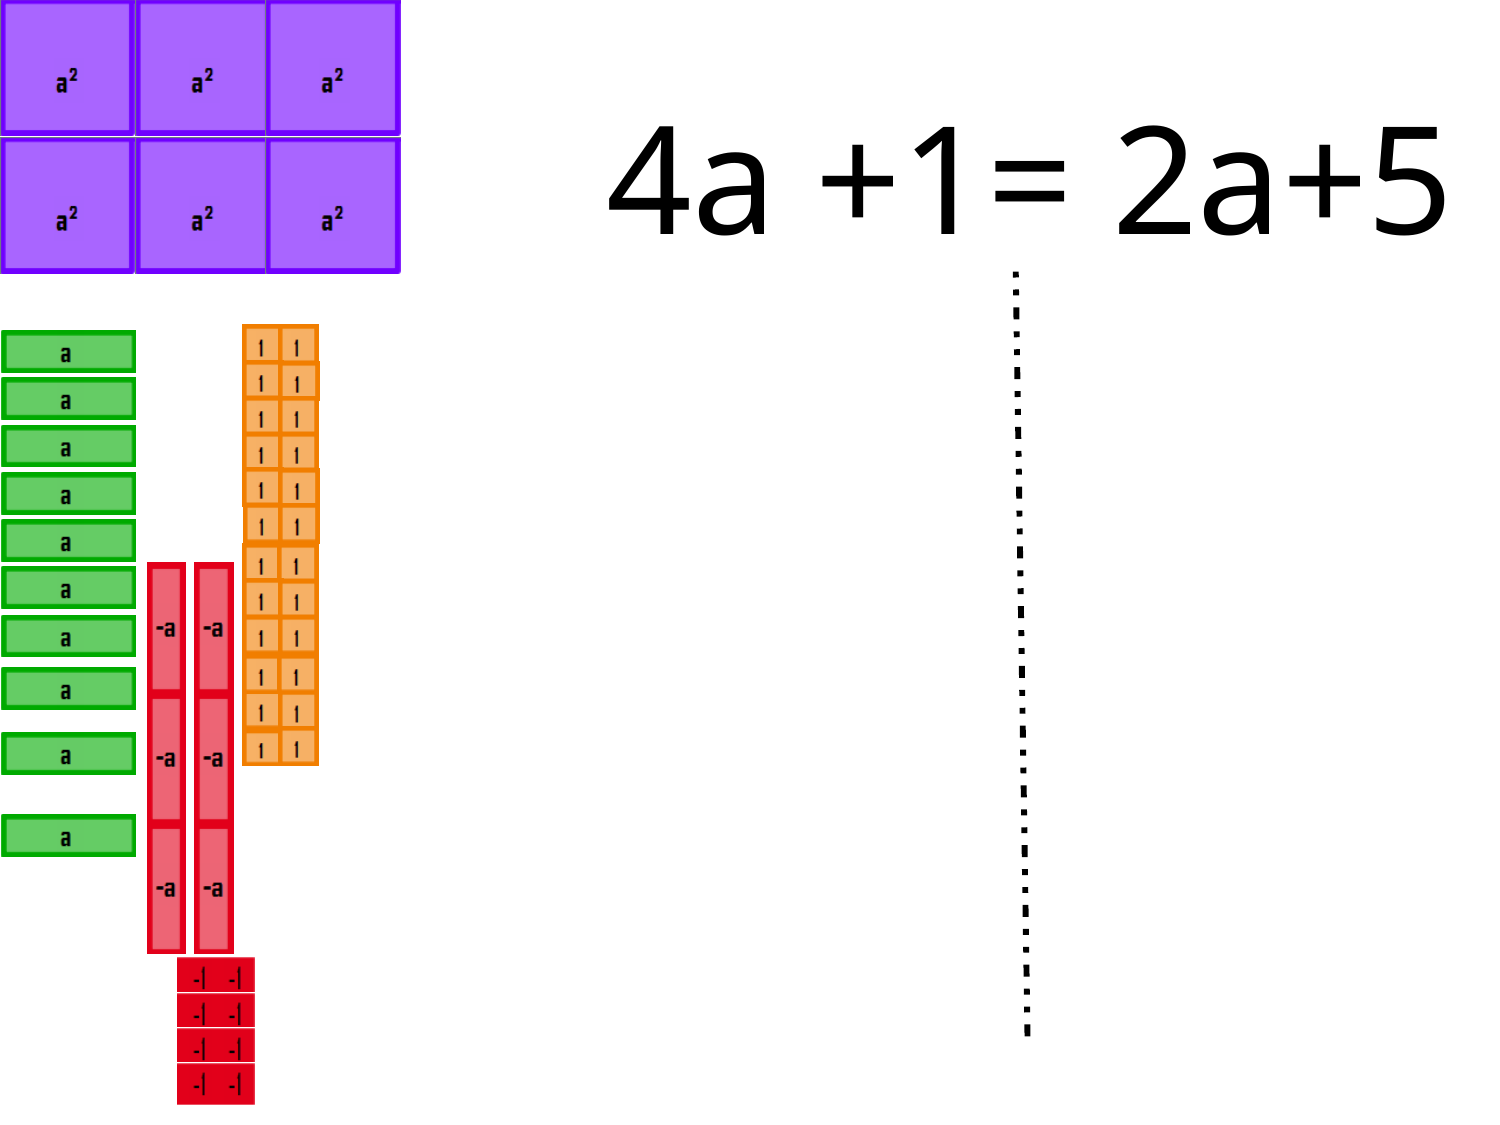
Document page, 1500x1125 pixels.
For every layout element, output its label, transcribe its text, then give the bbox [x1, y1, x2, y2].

picture [0, 0, 401, 136]
picture [0, 566, 136, 609]
picture [0, 814, 136, 857]
picture [0, 472, 136, 515]
picture [0, 519, 136, 562]
picture [242, 324, 320, 766]
picture [0, 377, 136, 420]
picture [177, 956, 255, 1106]
picture [147, 562, 186, 954]
picture [0, 615, 136, 657]
picture [0, 330, 136, 373]
picture [0, 732, 136, 775]
picture [0, 137, 401, 274]
picture [0, 425, 136, 468]
picture [0, 667, 136, 710]
picture [194, 562, 234, 954]
text_box 4a +1= 2a+5 [592, 76, 1469, 272]
